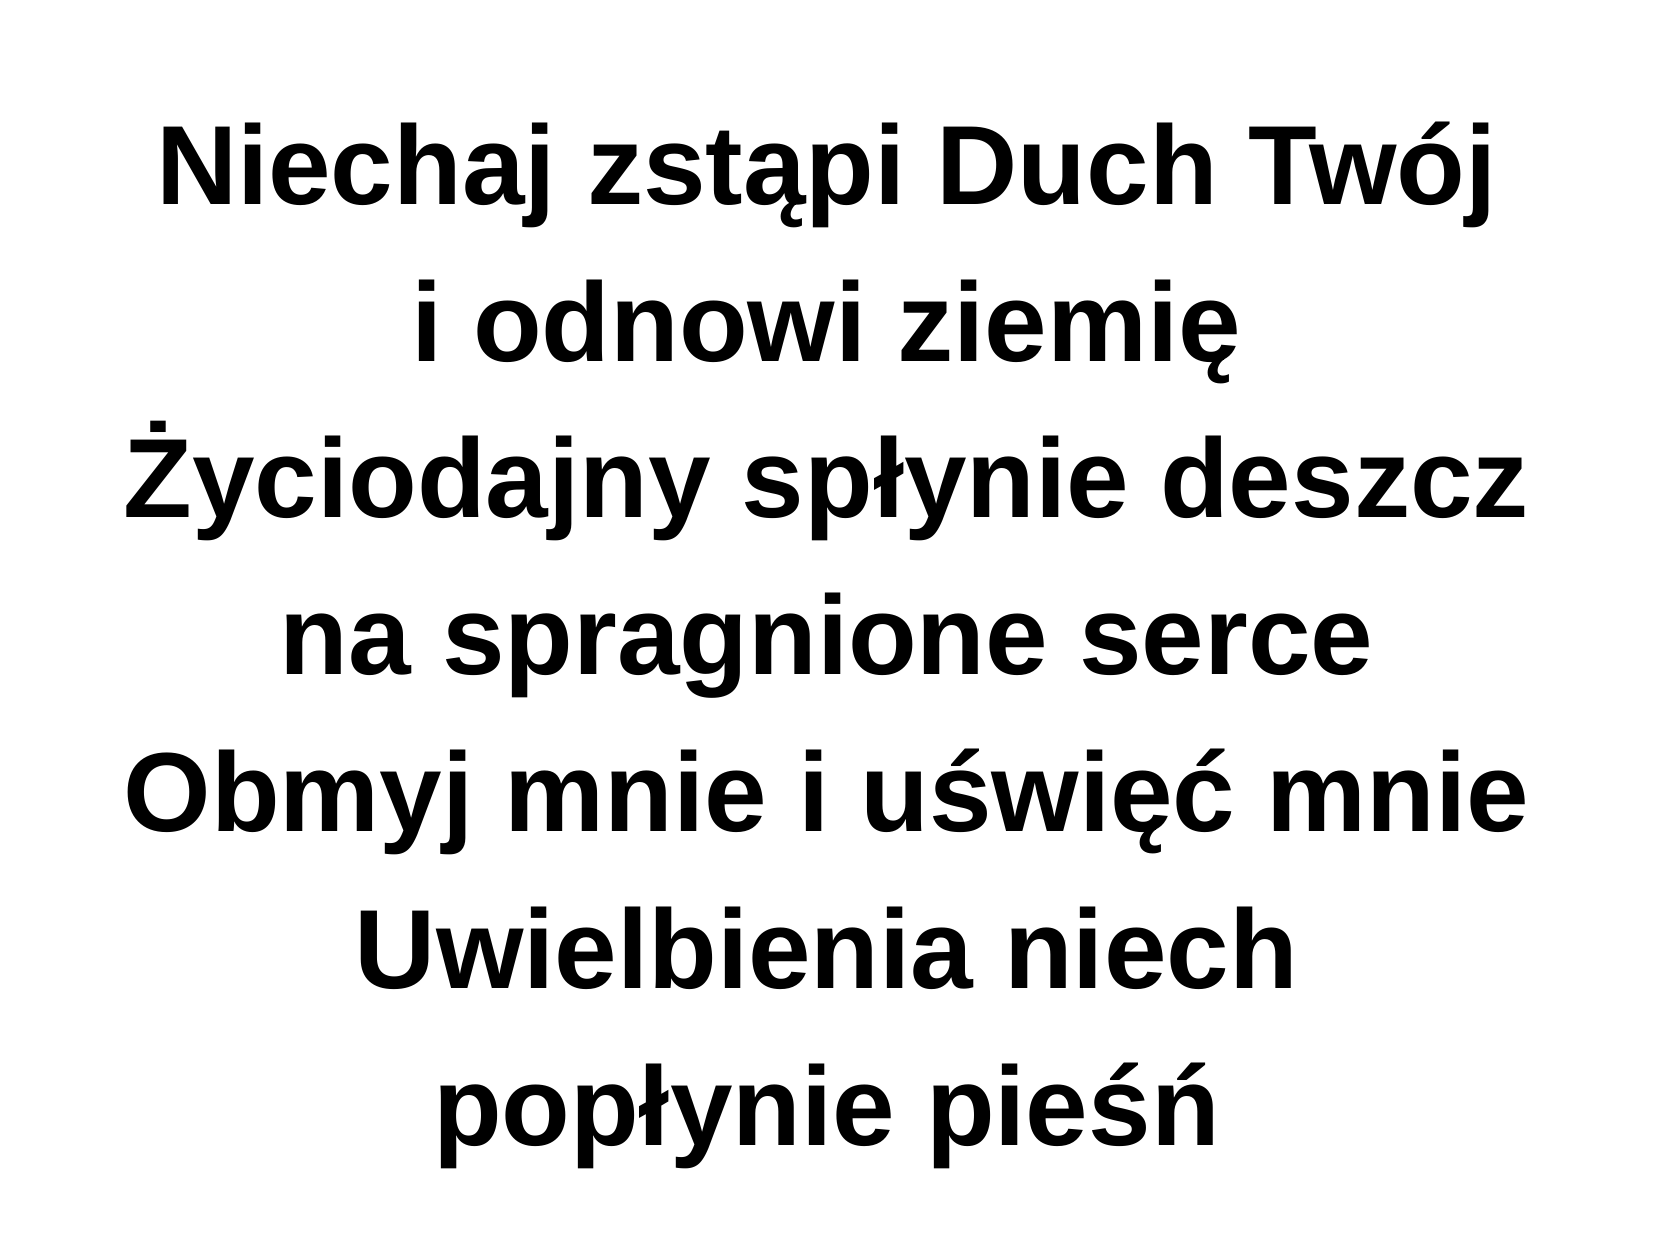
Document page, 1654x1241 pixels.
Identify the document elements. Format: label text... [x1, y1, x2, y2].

subtitle Niechaj zstąpi Duch Twój i odnowi ziemię Życiodajny spłynie deszcz na spragnione serce Obmyj mnie i uświęć mnie Uwielbienia niech popłynie pieśń [0, 0, 1654, 1241]
